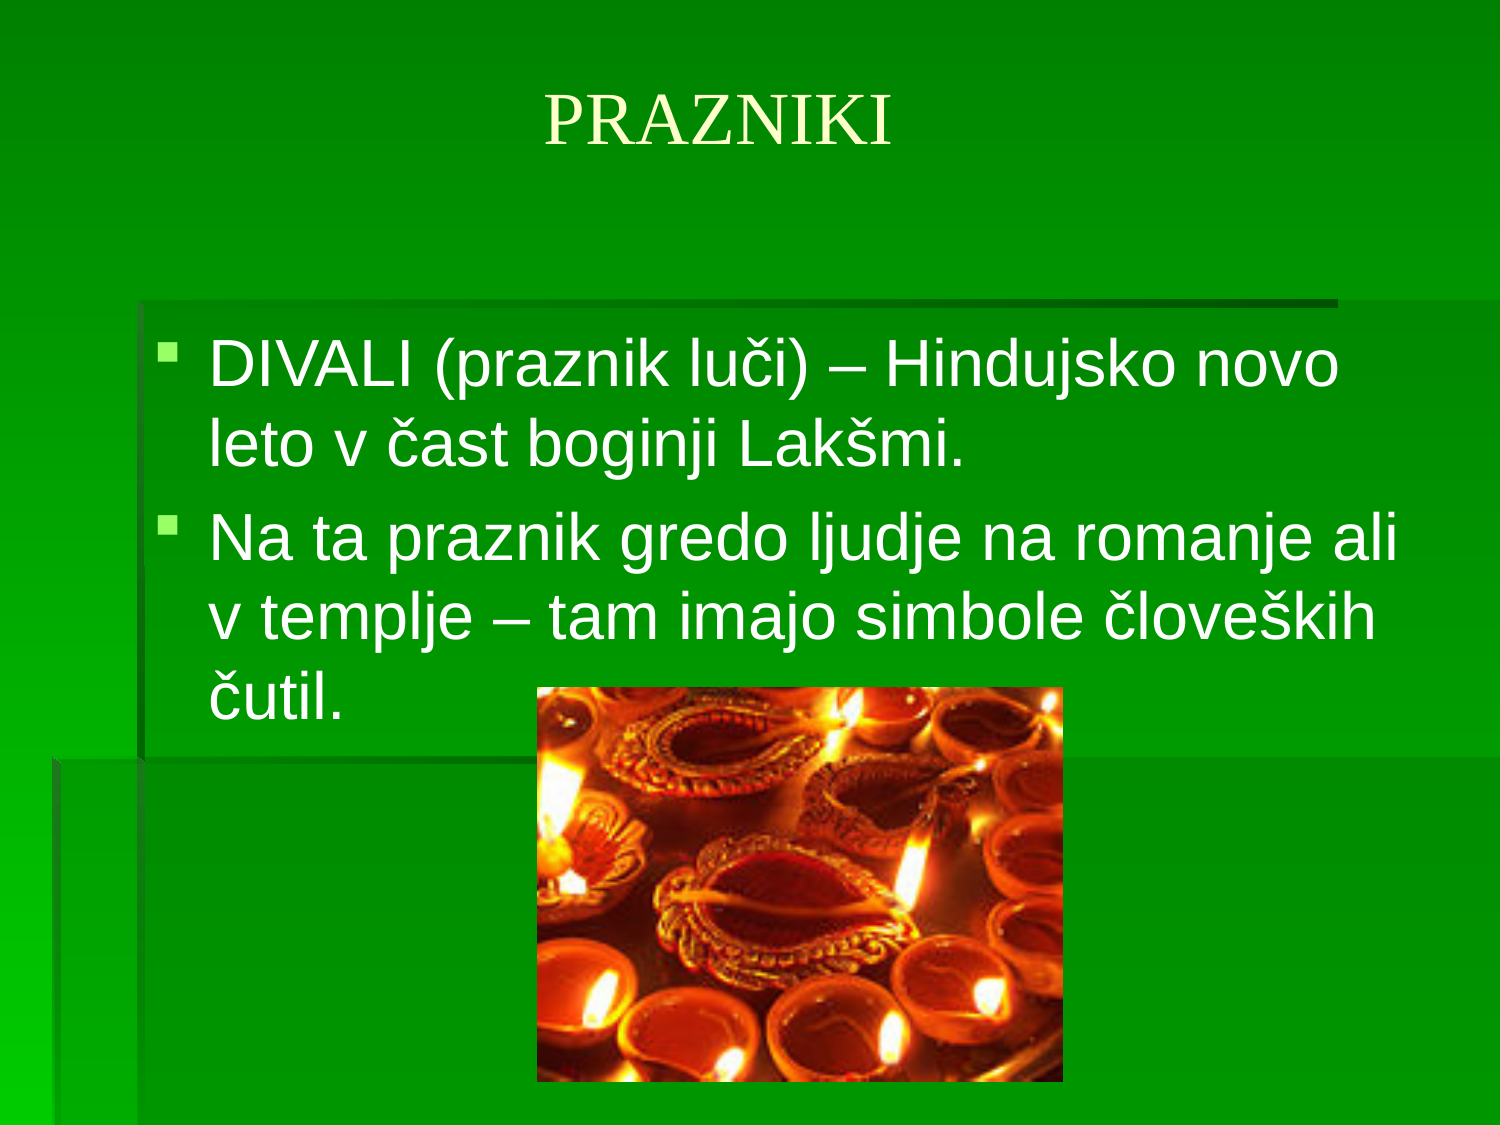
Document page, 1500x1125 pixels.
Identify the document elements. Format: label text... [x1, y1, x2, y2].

text_box PRAZNIKI [399, 62, 1038, 252]
list DIVALI (praznik luči) – Hindujsko novo leto v čast boginji Lakšmi. Na ta praznik gredo ljudje na romanje ali v templje – tam imajo simbole človeških čutil. [137, 312, 1451, 1000]
picture [537, 687, 1063, 1082]
